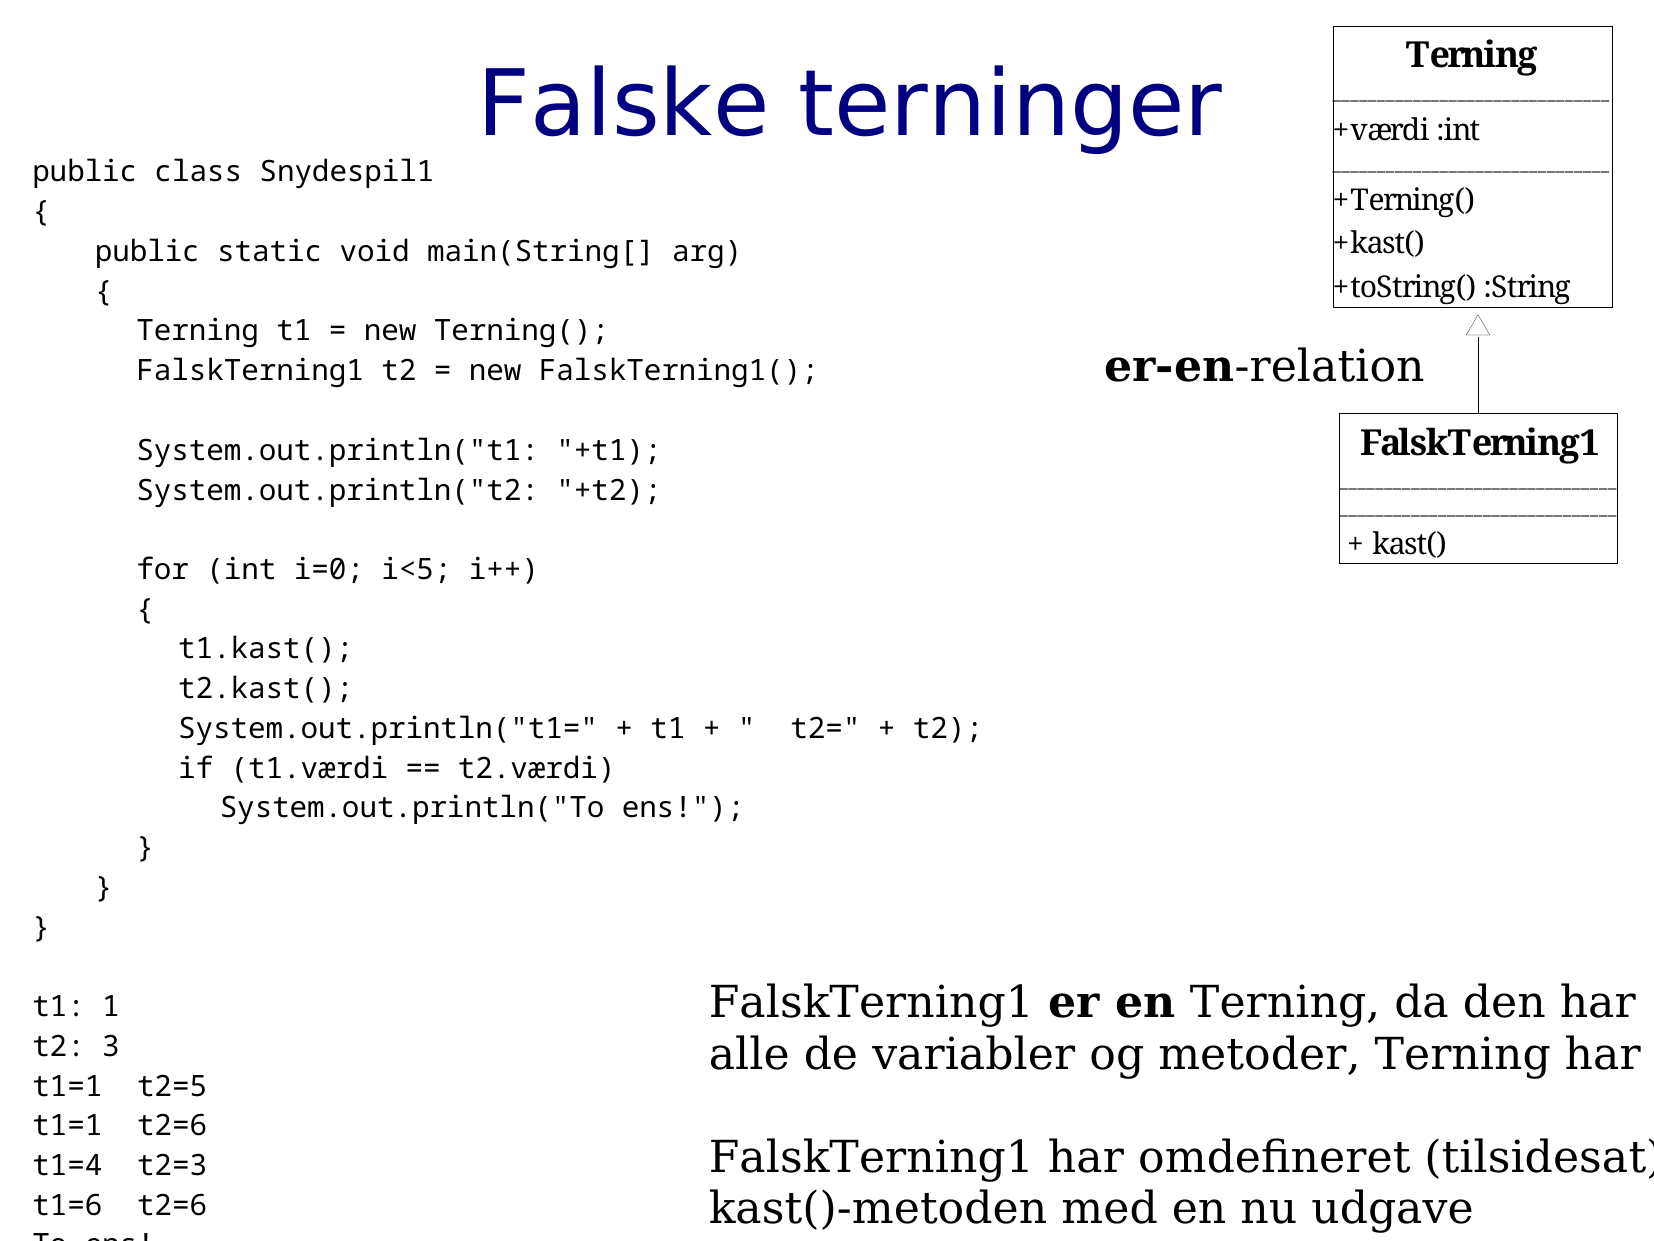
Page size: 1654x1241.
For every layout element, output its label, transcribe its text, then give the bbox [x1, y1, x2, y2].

title Falske terninger [156, 0, 1534, 208]
chart [1322, 20, 1654, 579]
text_box FalskTerning1 er en Terning, da den har alle de variabler og metoder, Terning har FalskTerning1 har omdefineret (tilsidesat) kast()-metoden med en nu udgave [708, 976, 1647, 1235]
text_box public class Snydespil1 { public static void main(String[] arg) { Terning t1 = new Terning(); FalskTerning1 t2 = new FalskTerning1(); System.out.println("t1: "+t1); System.out.println("t2: "+t2); for (int i=0; i<5; i++) { t1.kast(); t2.kast(); System.out.println("t1=" + t1 + " t2=" + t2); if (t1.værdi == t2.værdi) System.out.println("To ens!"); } } } t1: 1 t2: 3 t1=1 t2=5 t1=1 t2=6 t1=4 t2=3 t1=6 t2=6 To ens! t1=2 t2=6} [26, 144, 990, 1121]
text_box er-en-relation [1104, 339, 1419, 392]
